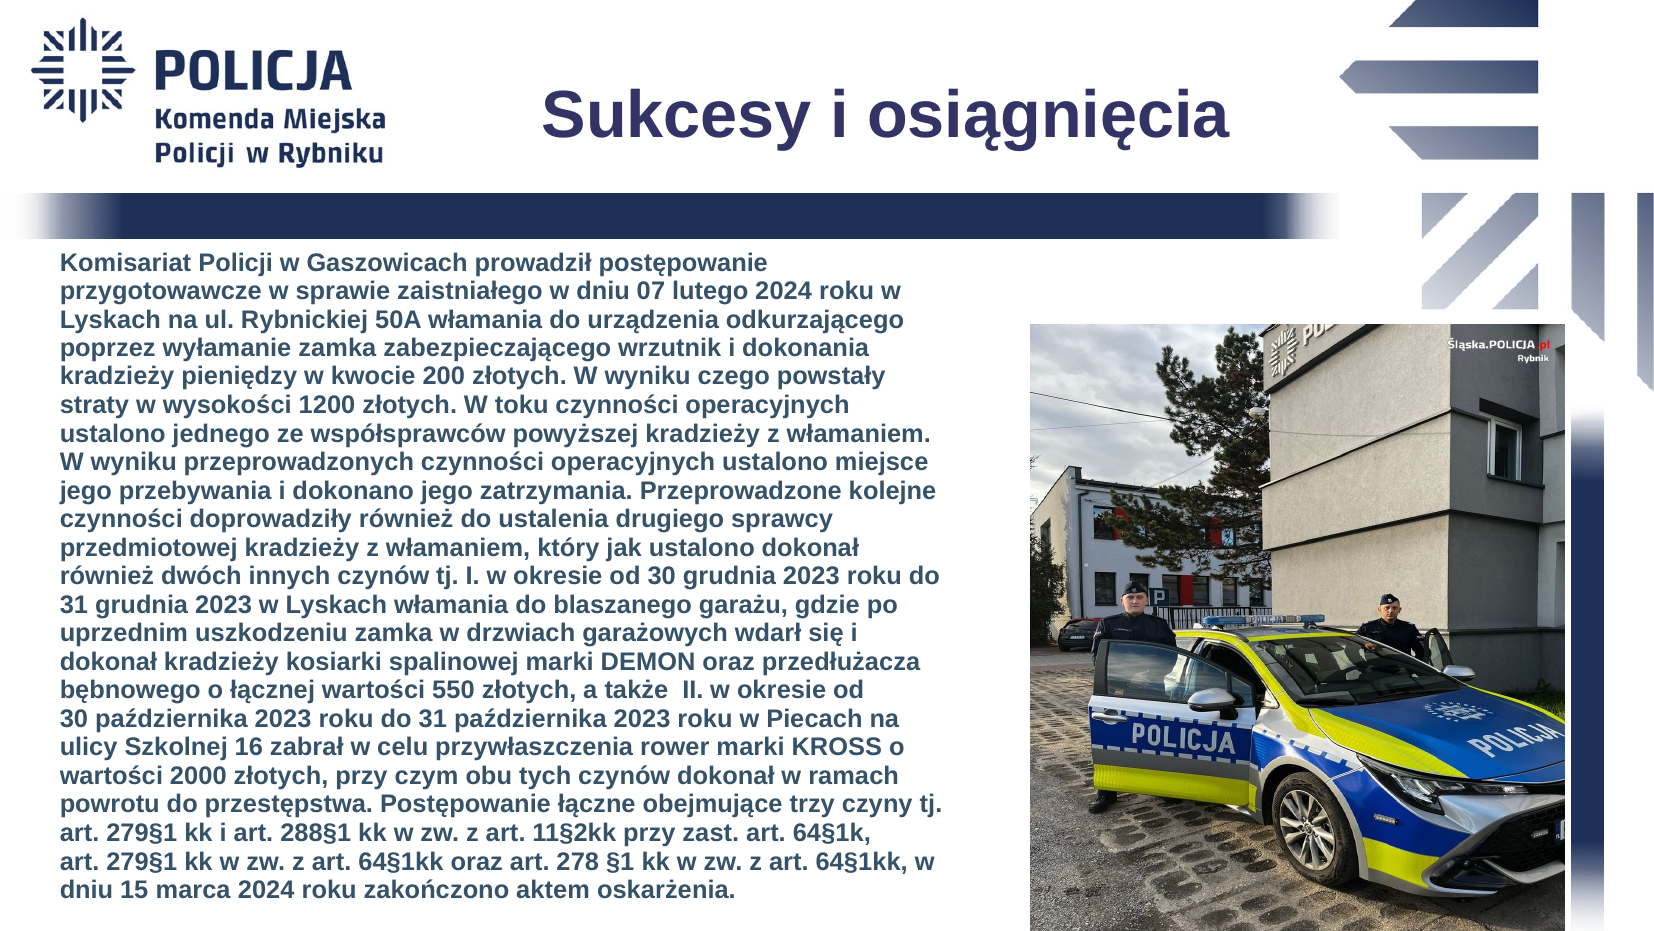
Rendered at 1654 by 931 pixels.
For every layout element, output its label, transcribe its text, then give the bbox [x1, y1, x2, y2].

picture [0, 0, 1654, 931]
title Sukcesy i osiągnięcia [141, 37, 1630, 193]
list Komisariat Policji w Gaszowicach prowadził postępowanie przygotowawcze w sprawie zaistniałego w dniu 07 lutego 2024 roku w Lyskach na ul. Rybnickiej 50A włamania do urządzenia odkurzającego poprzez wyłamanie zamka zabezpieczającego wrzutnik i dokonania kradzieży pieniędzy w kwocie 200 złotych. W wyniku czego powstały straty w wysokości 1200 złotych. W toku czynności operacyjnych ustalono jednego ze współsprawców powyższej kradzieży z włamaniem. W wyniku przeprowadzonych czynności operacyjnych ustalono miejsce jego przebywania i dokonano jego zatrzymania. Przeprowadzone kolejne czynności doprowadziły również do ustalenia drugiego sprawcy przedmiotowej kradzieży z włamaniem, który jak ustalono dokonał również dwóch innych czynów tj. I. w okresie od 30 grudnia 2023 roku do 31 grudnia 2023 w Lyskach włamania do blaszanego garażu, gdzie po uprzednim uszkodzeniu zamka w drzwiach garażowych wdarł się i dokonał kradzieży kosiarki spalinowej marki DEMON oraz przedłużacza bębnowego o łącznej wartości 550 złotych, a także II. w okresie od 30 października 2023 roku do 31 października 2023 roku w Piecach na ulicy Szkolnej 16 zabrał w celu przywłaszczenia rower marki KROSS o wartości 2000 złotych, przy czym obu tych czynów dokonał w ramach powrotu do przestępstwa. Postępowanie łączne obejmujące trzy czyny tj. art. 279§1 kk i art. 288§1 kk w zw. z art. 11§2kk przy zast. art. 64§1k, art. 279§1 kk w zw. z art. 64§1kk oraz art. 278 §1 kk w zw. z art. 64§1kk, w dniu 15 marca 2024 roku zakończono aktem oskarżenia. [23, 248, 957, 922]
